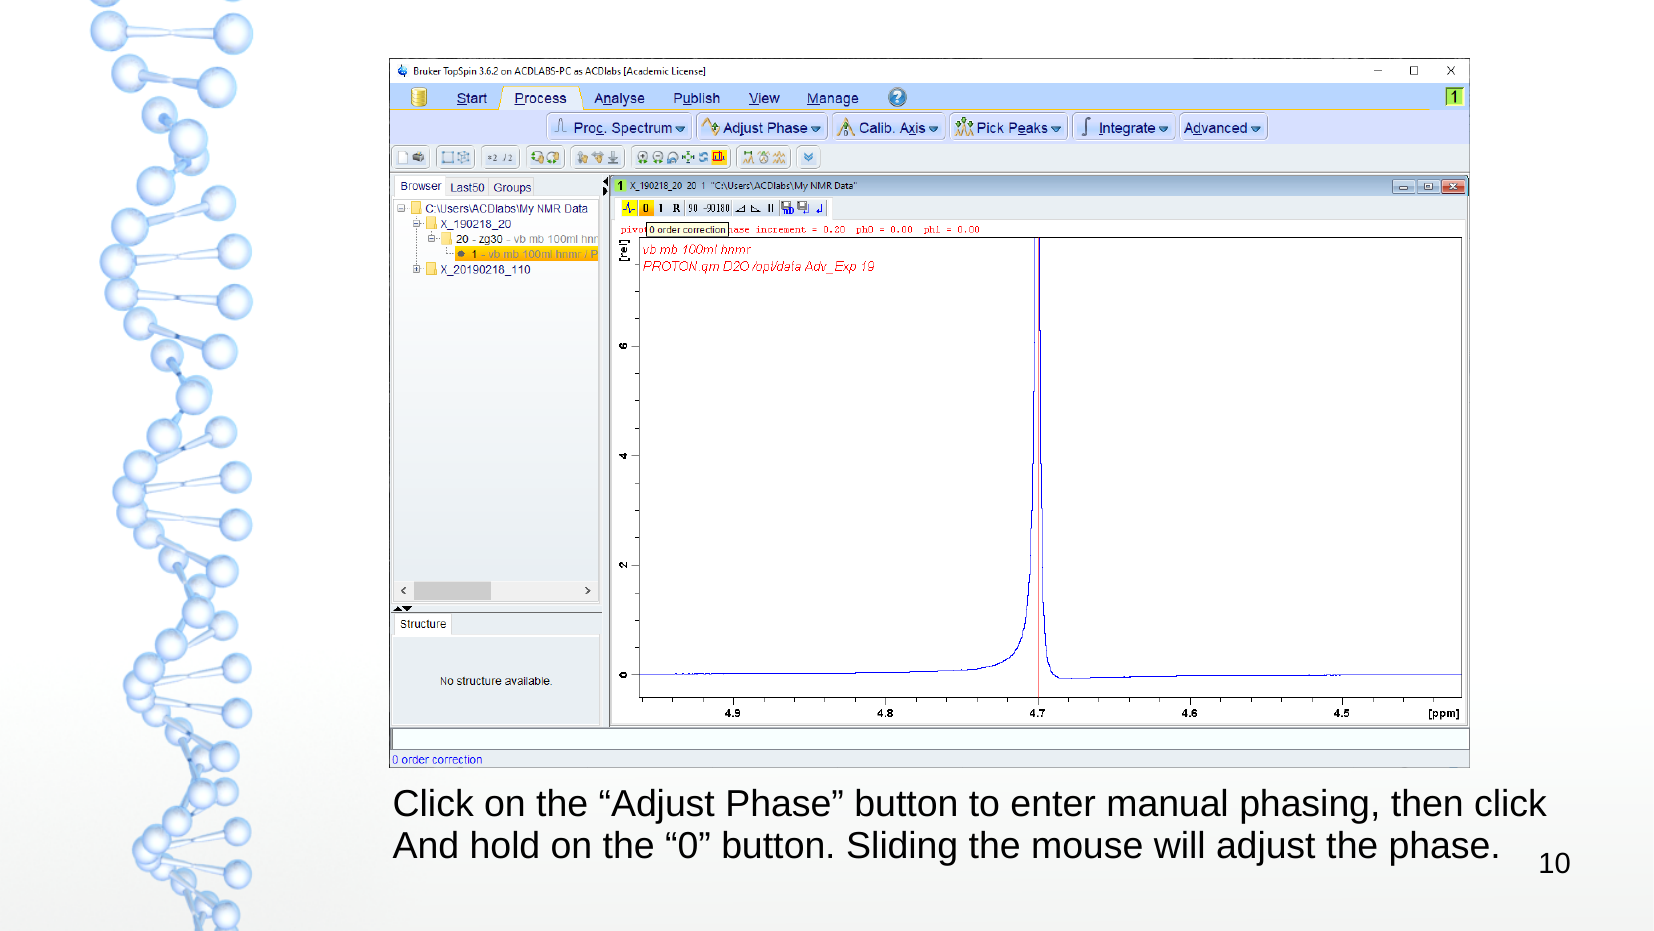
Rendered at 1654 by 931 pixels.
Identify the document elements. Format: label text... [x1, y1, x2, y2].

picture [0, 0, 1654, 931]
text_box Click on the “Adjust Phase” button to enter manual phasing, then click And hold on the “0” button. Sliding the mouse will adjust the phase. [377, 775, 1563, 875]
